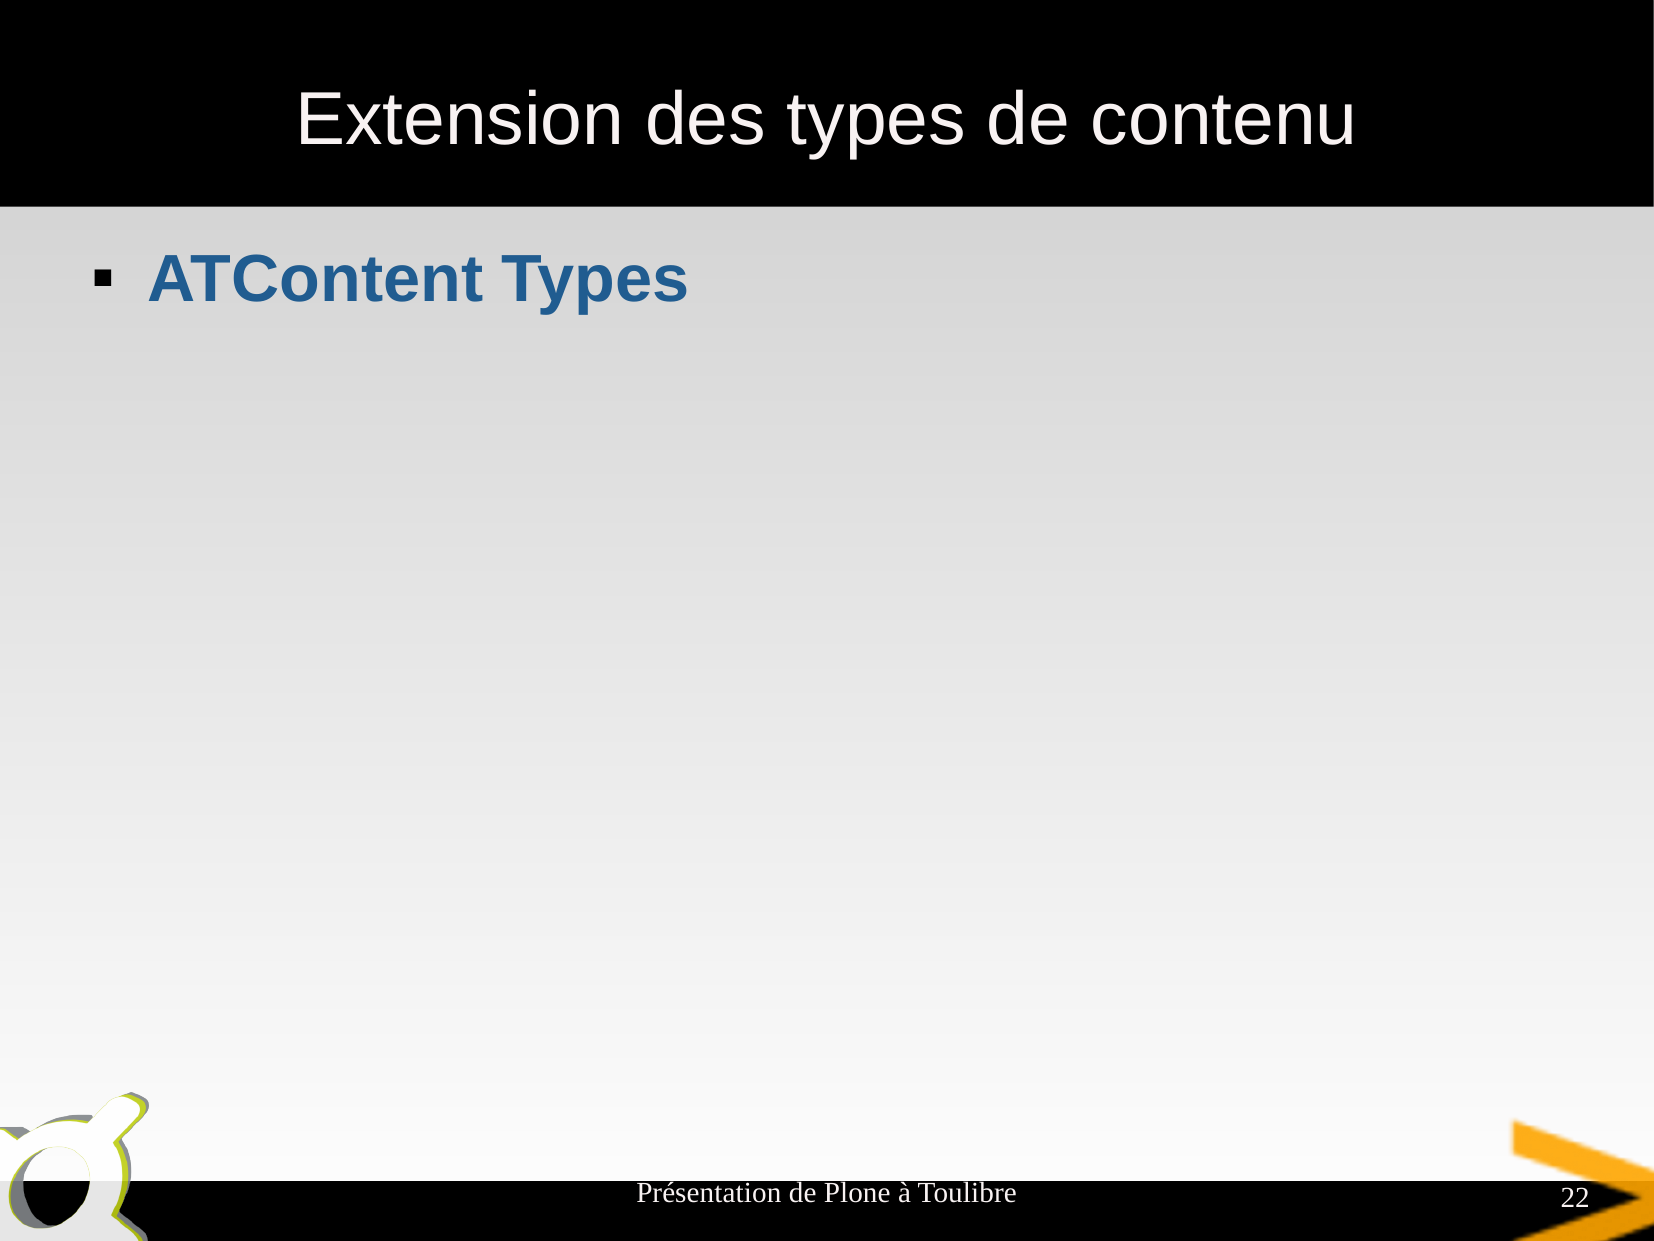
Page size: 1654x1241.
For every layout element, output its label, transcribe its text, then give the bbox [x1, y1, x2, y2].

title Extension des types de contenu [177, 29, 1477, 207]
picture [1505, 1181, 1654, 1241]
list ATContent Types [76, 241, 1565, 1123]
picture [0, 1181, 149, 1241]
